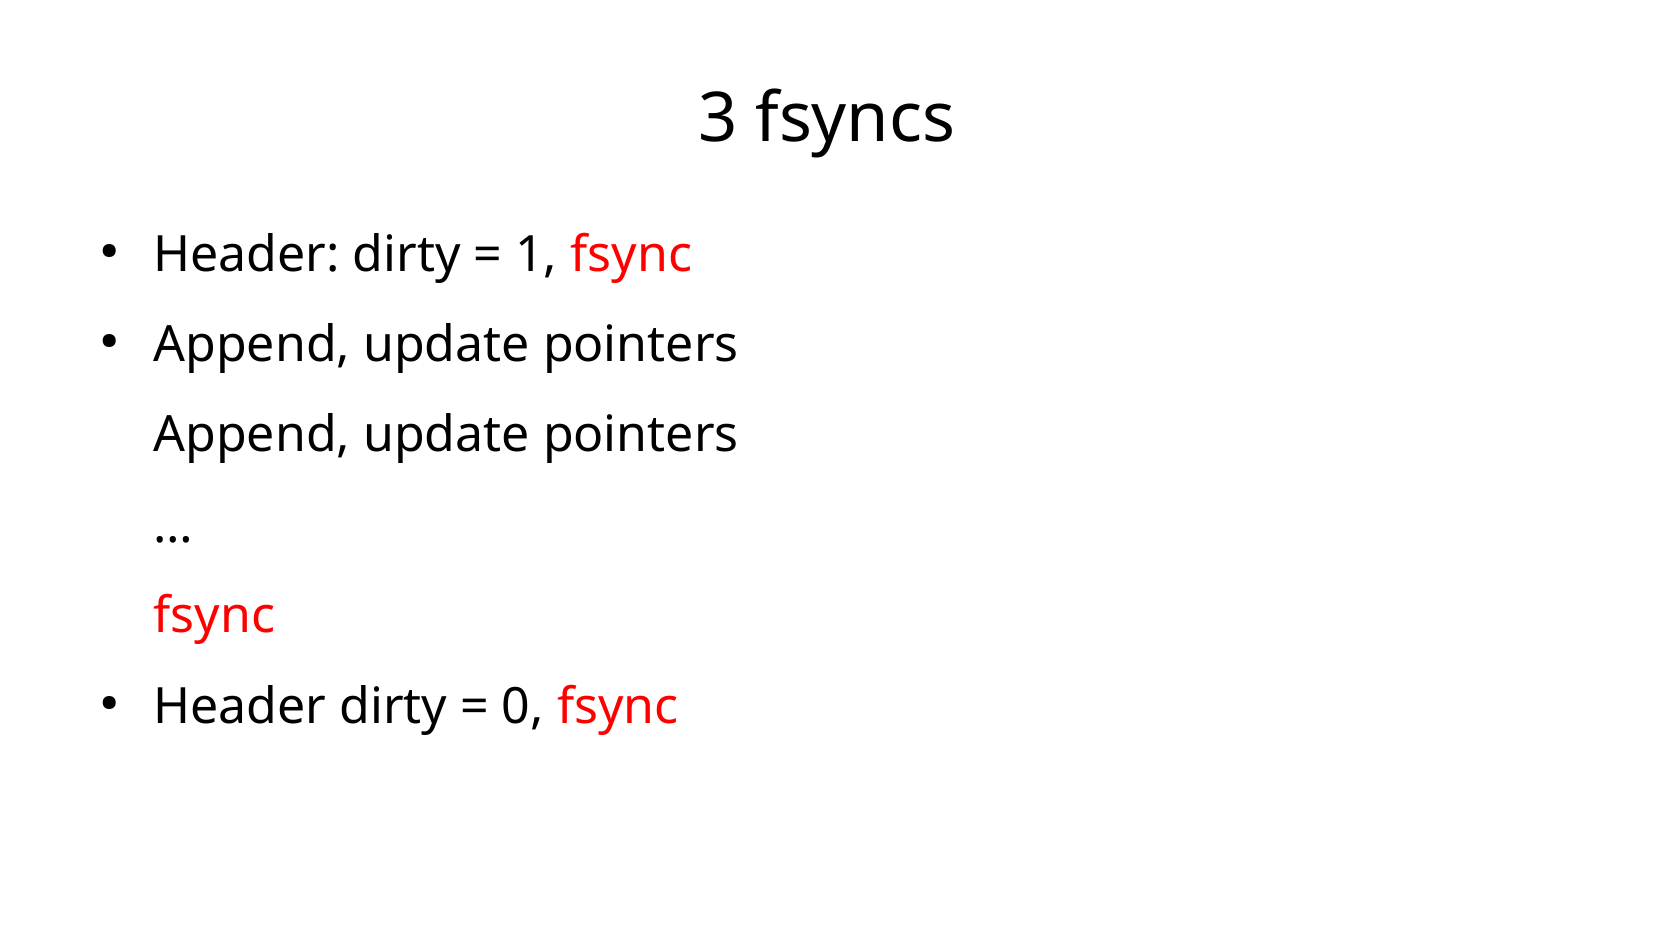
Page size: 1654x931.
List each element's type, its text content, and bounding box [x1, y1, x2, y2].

title 3 fsyncs [82, 37, 1571, 193]
list Header: dirty = 1, fsync Append, update pointers Append, update pointers … fsync Header dirty = 0, fsync [82, 217, 1571, 758]
